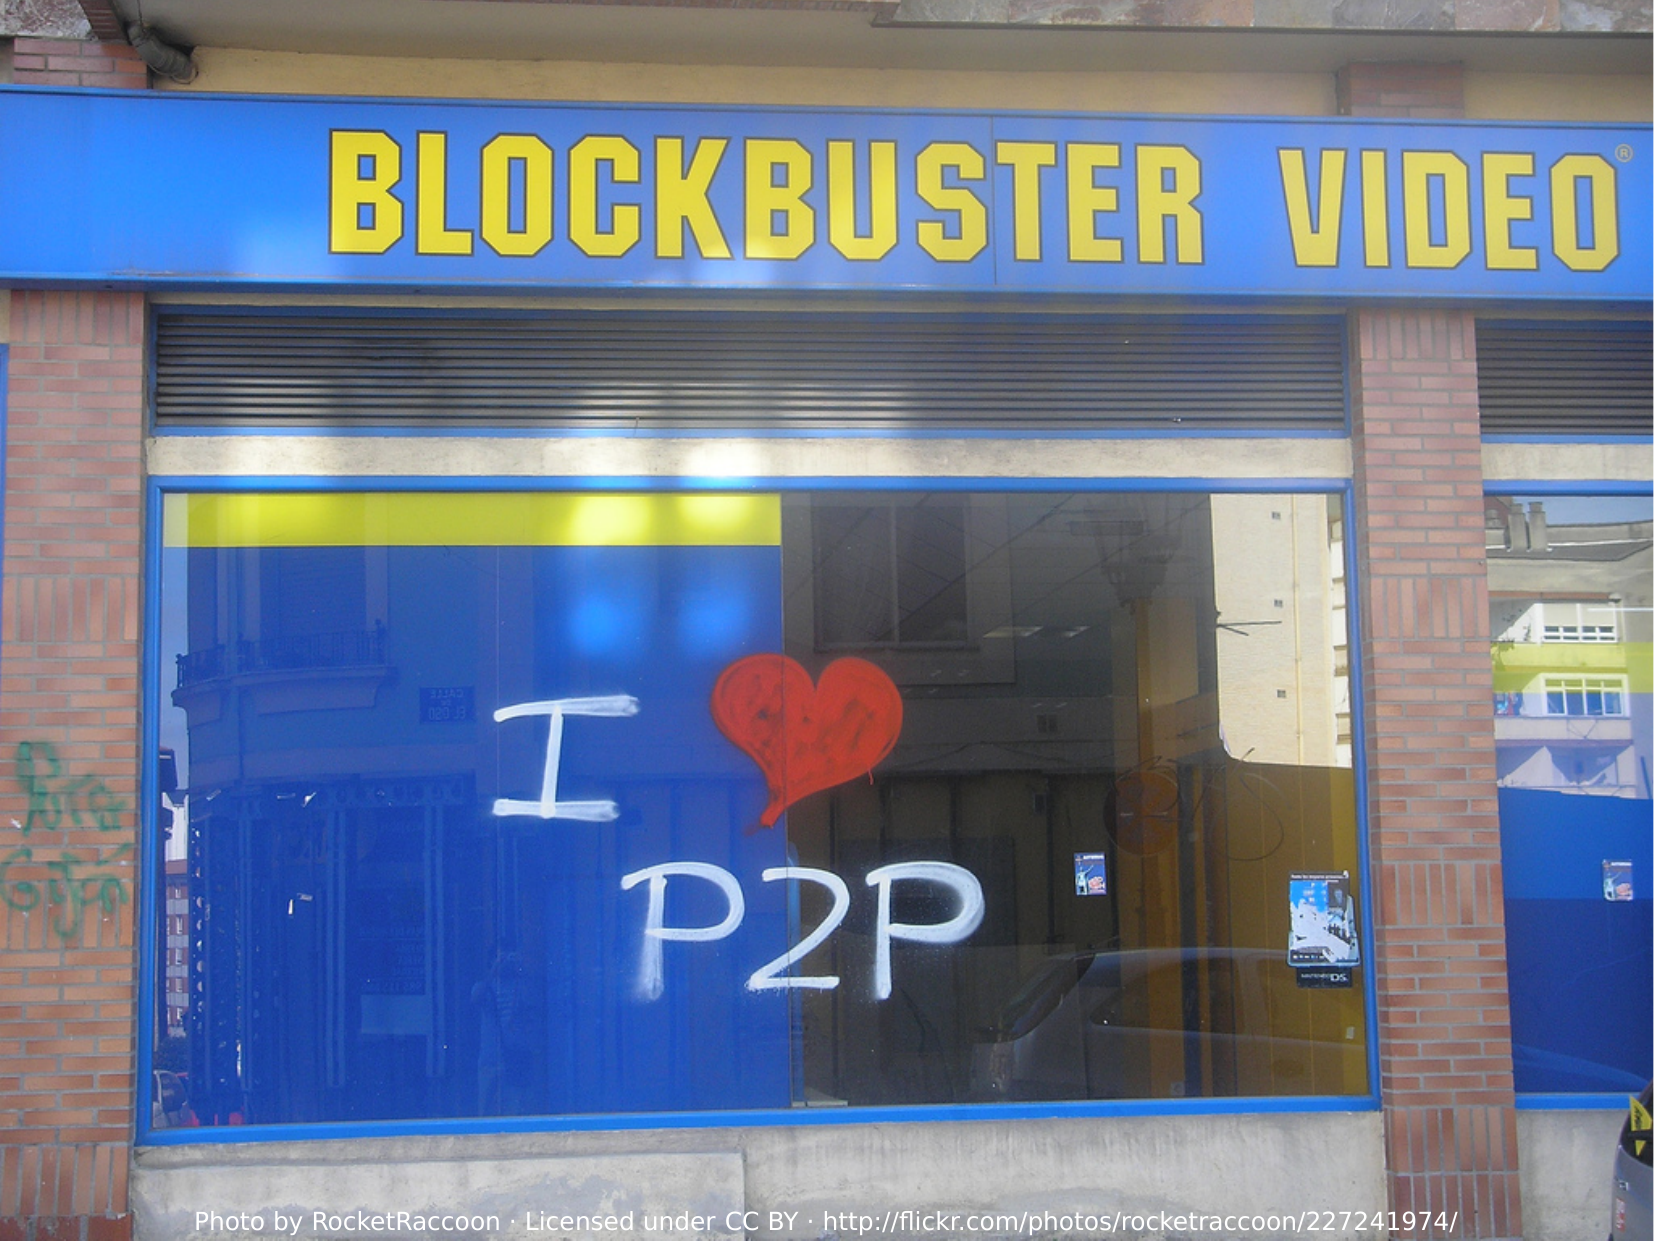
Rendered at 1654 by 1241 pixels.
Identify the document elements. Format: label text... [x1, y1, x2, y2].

text_box Photo by RocketRaccoon · Licensed under CC BY · http://flickr.com/photos/rocketraccoon/227241974/ [179, 1200, 1475, 1241]
picture [0, 0, 1654, 1241]
